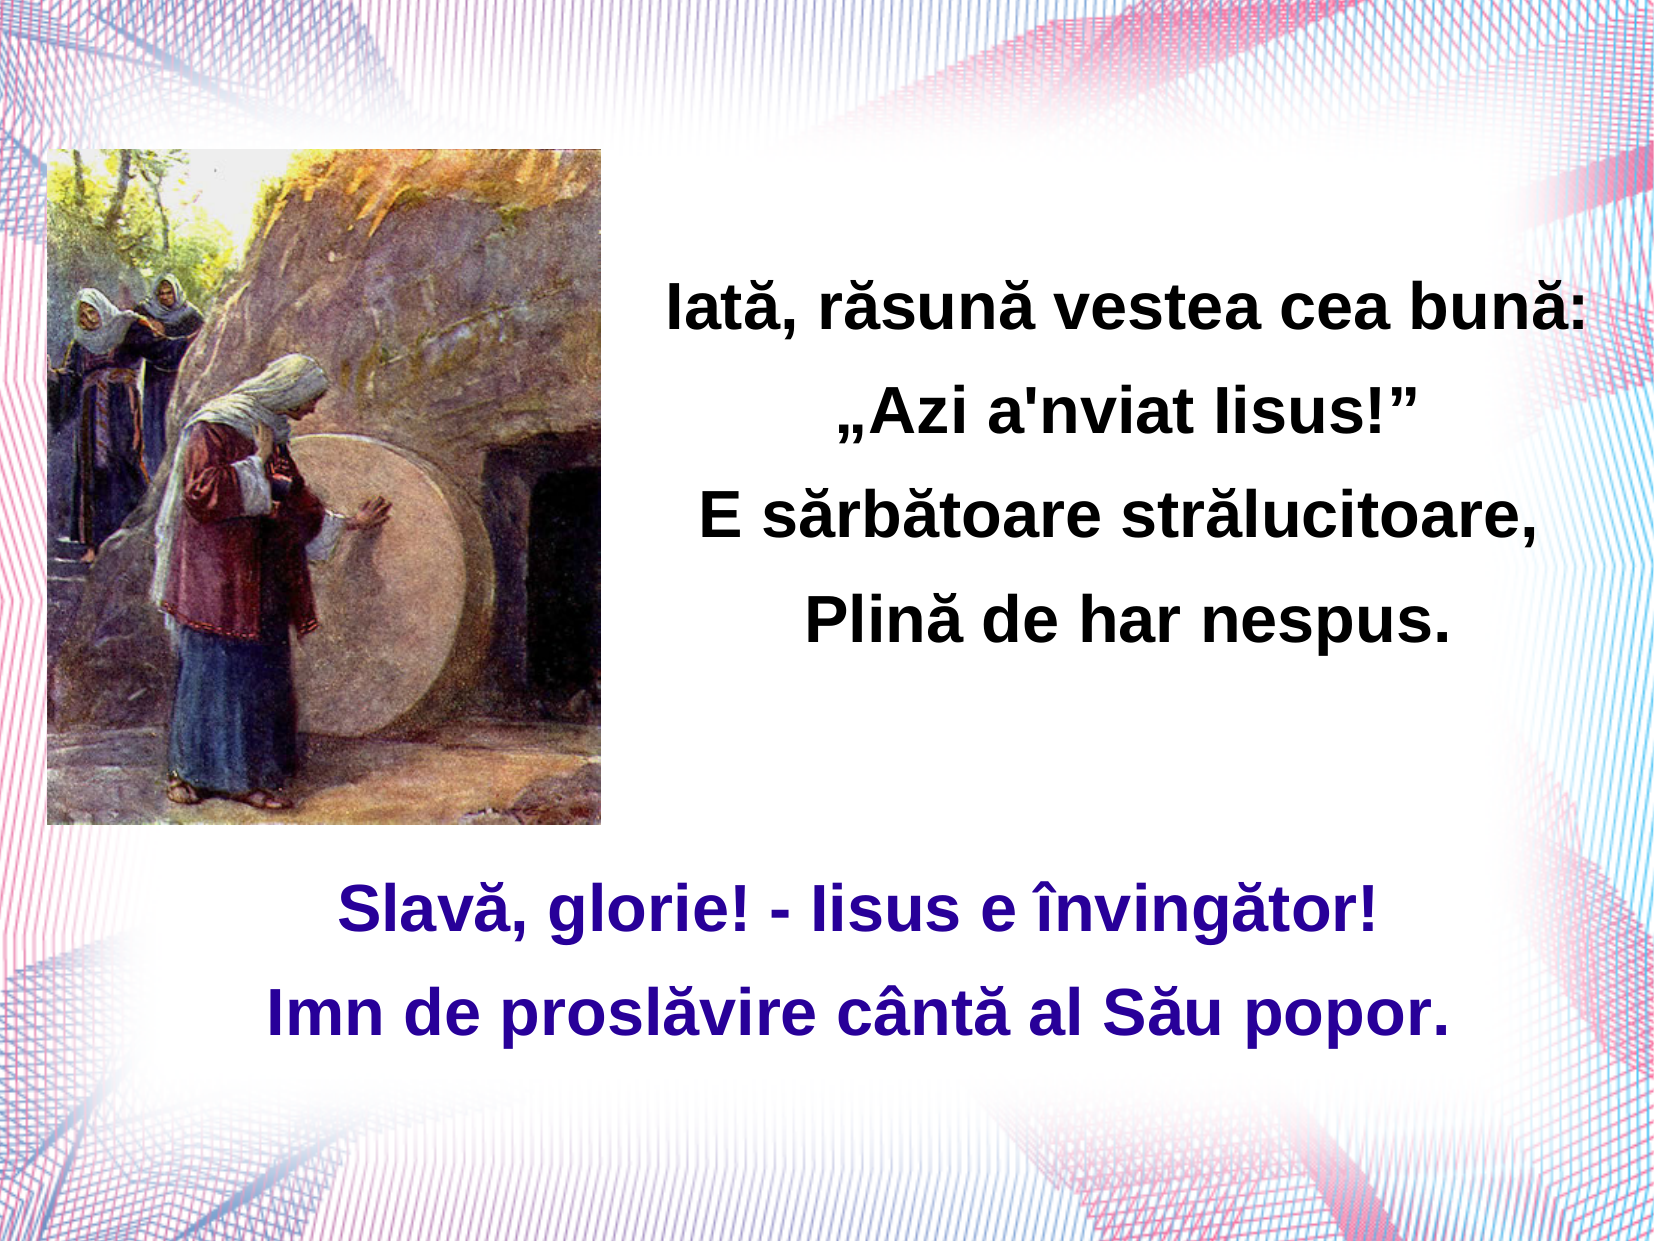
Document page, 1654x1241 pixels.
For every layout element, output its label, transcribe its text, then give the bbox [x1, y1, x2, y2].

picture [0, 0, 1654, 1241]
list Slavă, glorie! - Iisus e învingător! Imn de proslăvire cântă al Său popor. [150, 870, 1569, 1051]
list Iată, răsună vestea cea bună: „Azi a'nviat Iisus!” E sărbătoare strălucitoare, Plină de har nespus. [419, 268, 1654, 1051]
